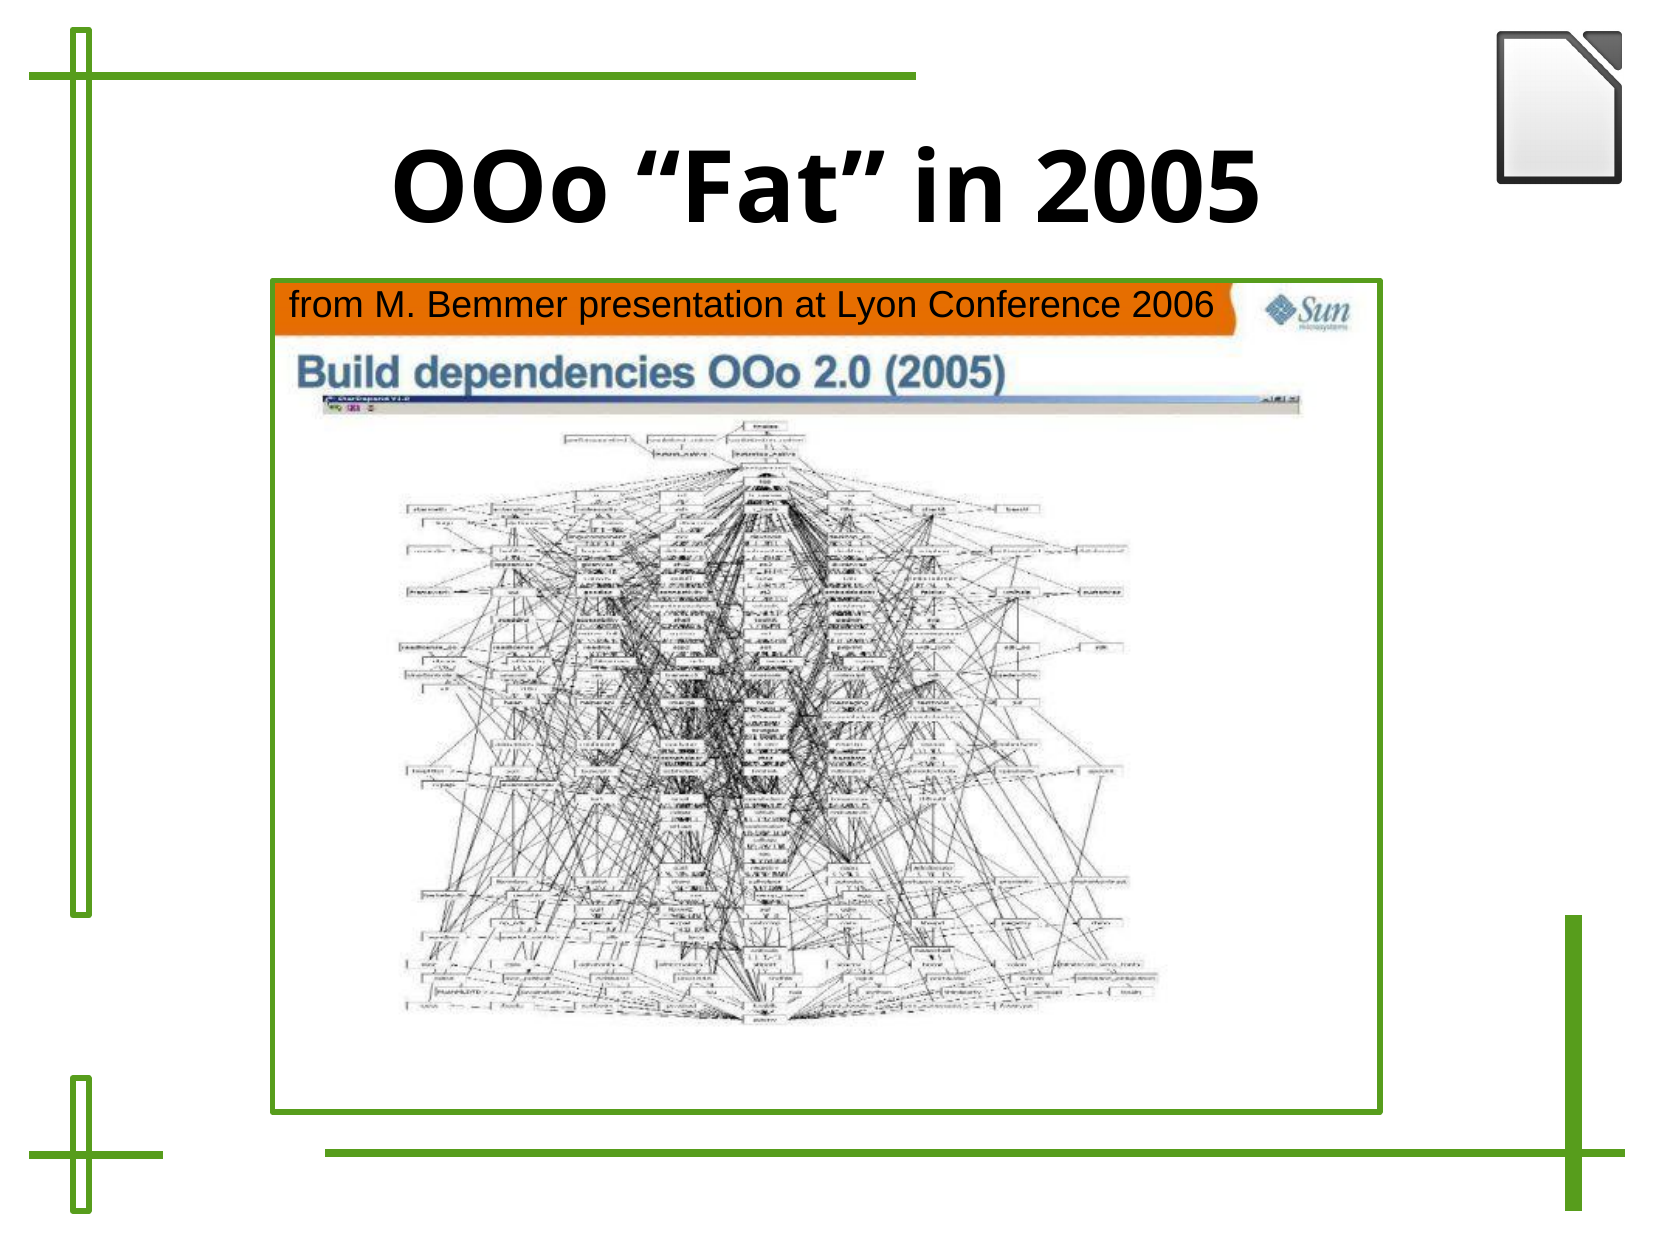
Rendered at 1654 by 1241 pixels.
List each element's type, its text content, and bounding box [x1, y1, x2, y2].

picture [1494, 29, 1624, 186]
text_box from M. Bemmer presentation at Lyon Conference 2006 [274, 276, 1229, 337]
picture [275, 283, 1377, 1109]
title OOo “Fat” in 2005 [118, 118, 1536, 260]
